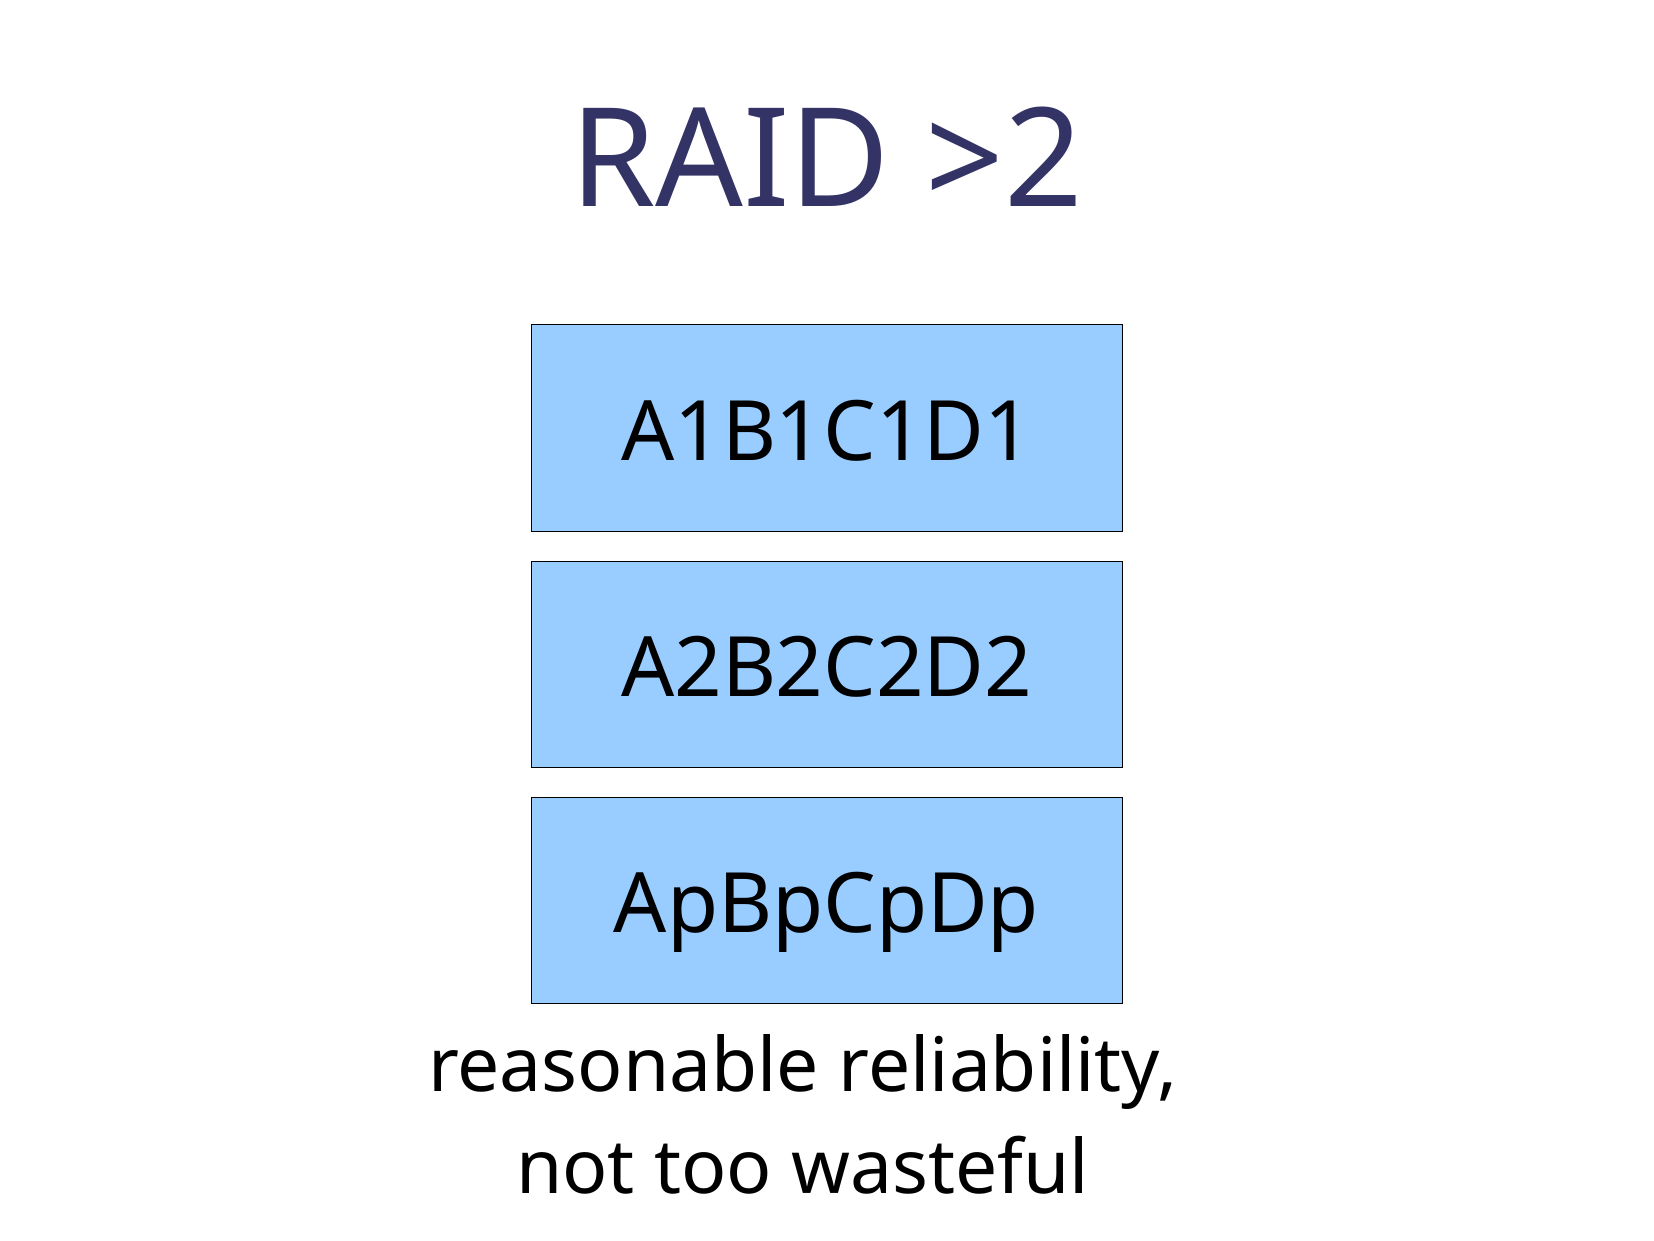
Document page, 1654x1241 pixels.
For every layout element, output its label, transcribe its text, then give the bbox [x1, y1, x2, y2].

text_box reasonable reliability, not too wasteful [413, 1003, 1300, 1202]
text_box ApBpCpDp [531, 797, 1123, 1004]
text_box A1B1C1D1 [531, 324, 1123, 532]
title RAID >2 [82, 56, 1571, 250]
text_box A2B2C2D2 [531, 561, 1123, 768]
